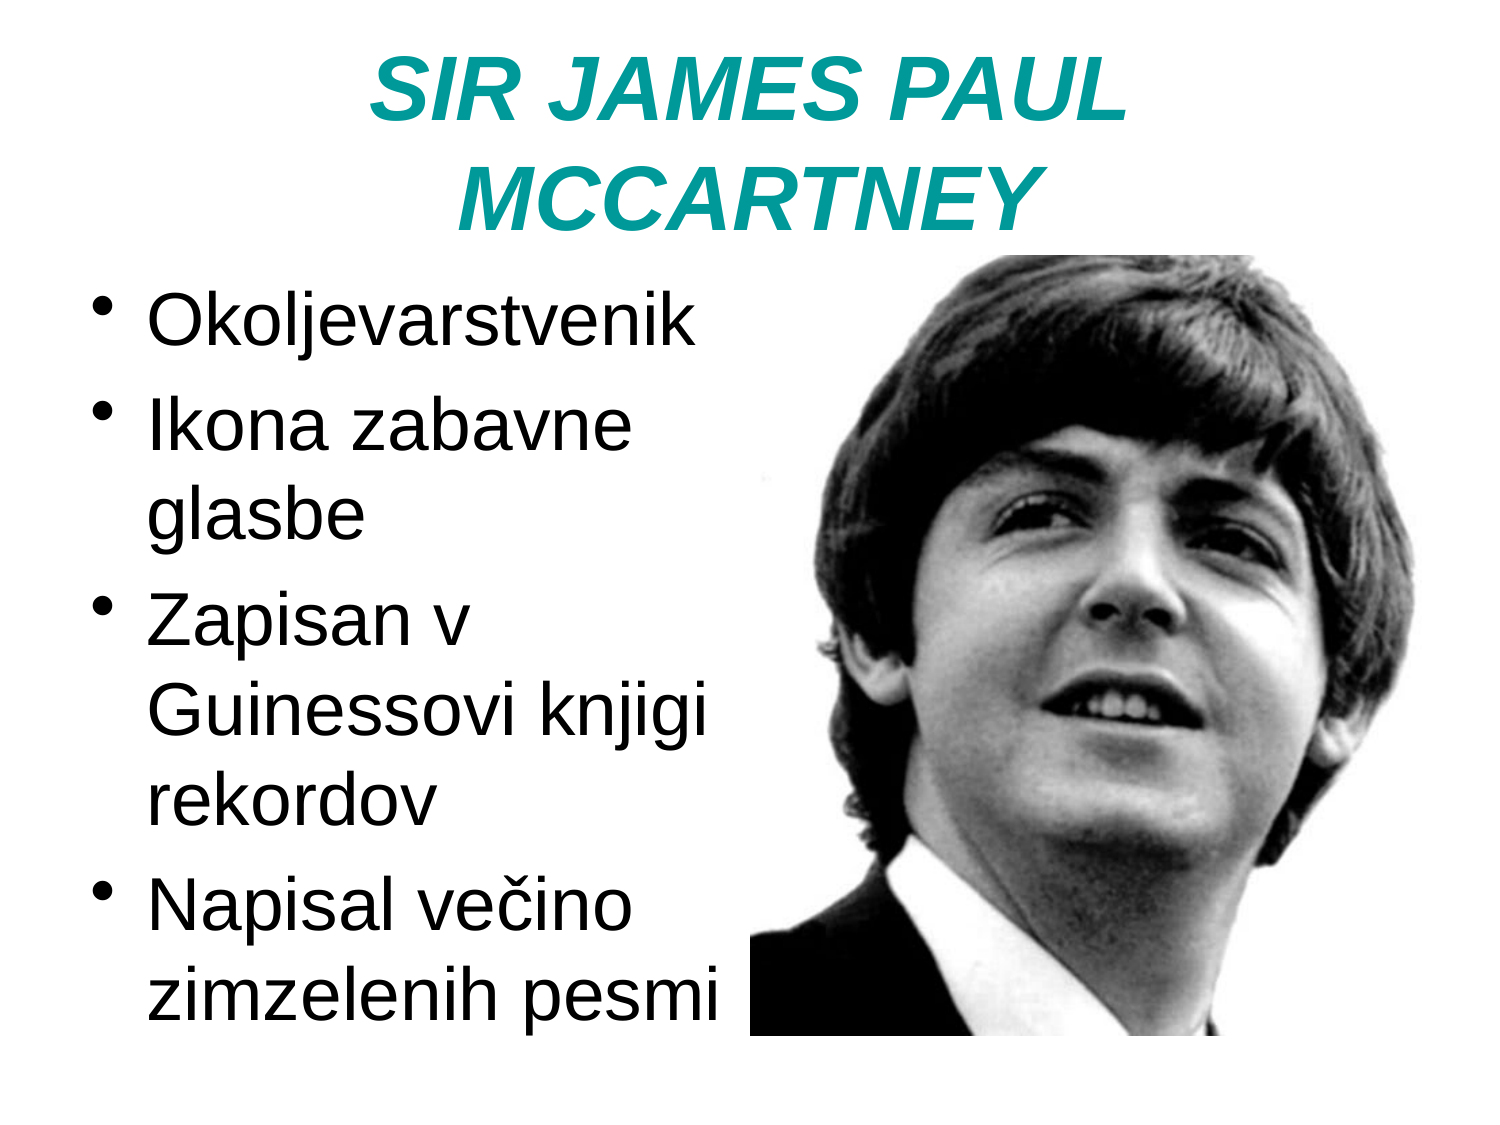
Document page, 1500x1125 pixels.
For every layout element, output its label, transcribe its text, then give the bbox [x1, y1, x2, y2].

picture [750, 255, 1457, 1036]
title SIR JAMES PAUL MCCARTNEY [75, 45, 1425, 233]
list Okoljevarstvenik Ikona zabavne glasbe Zapisan v Guinessovi knjigi rekordov Napisal večino zimzelenih pesmi [75, 262, 738, 1005]
